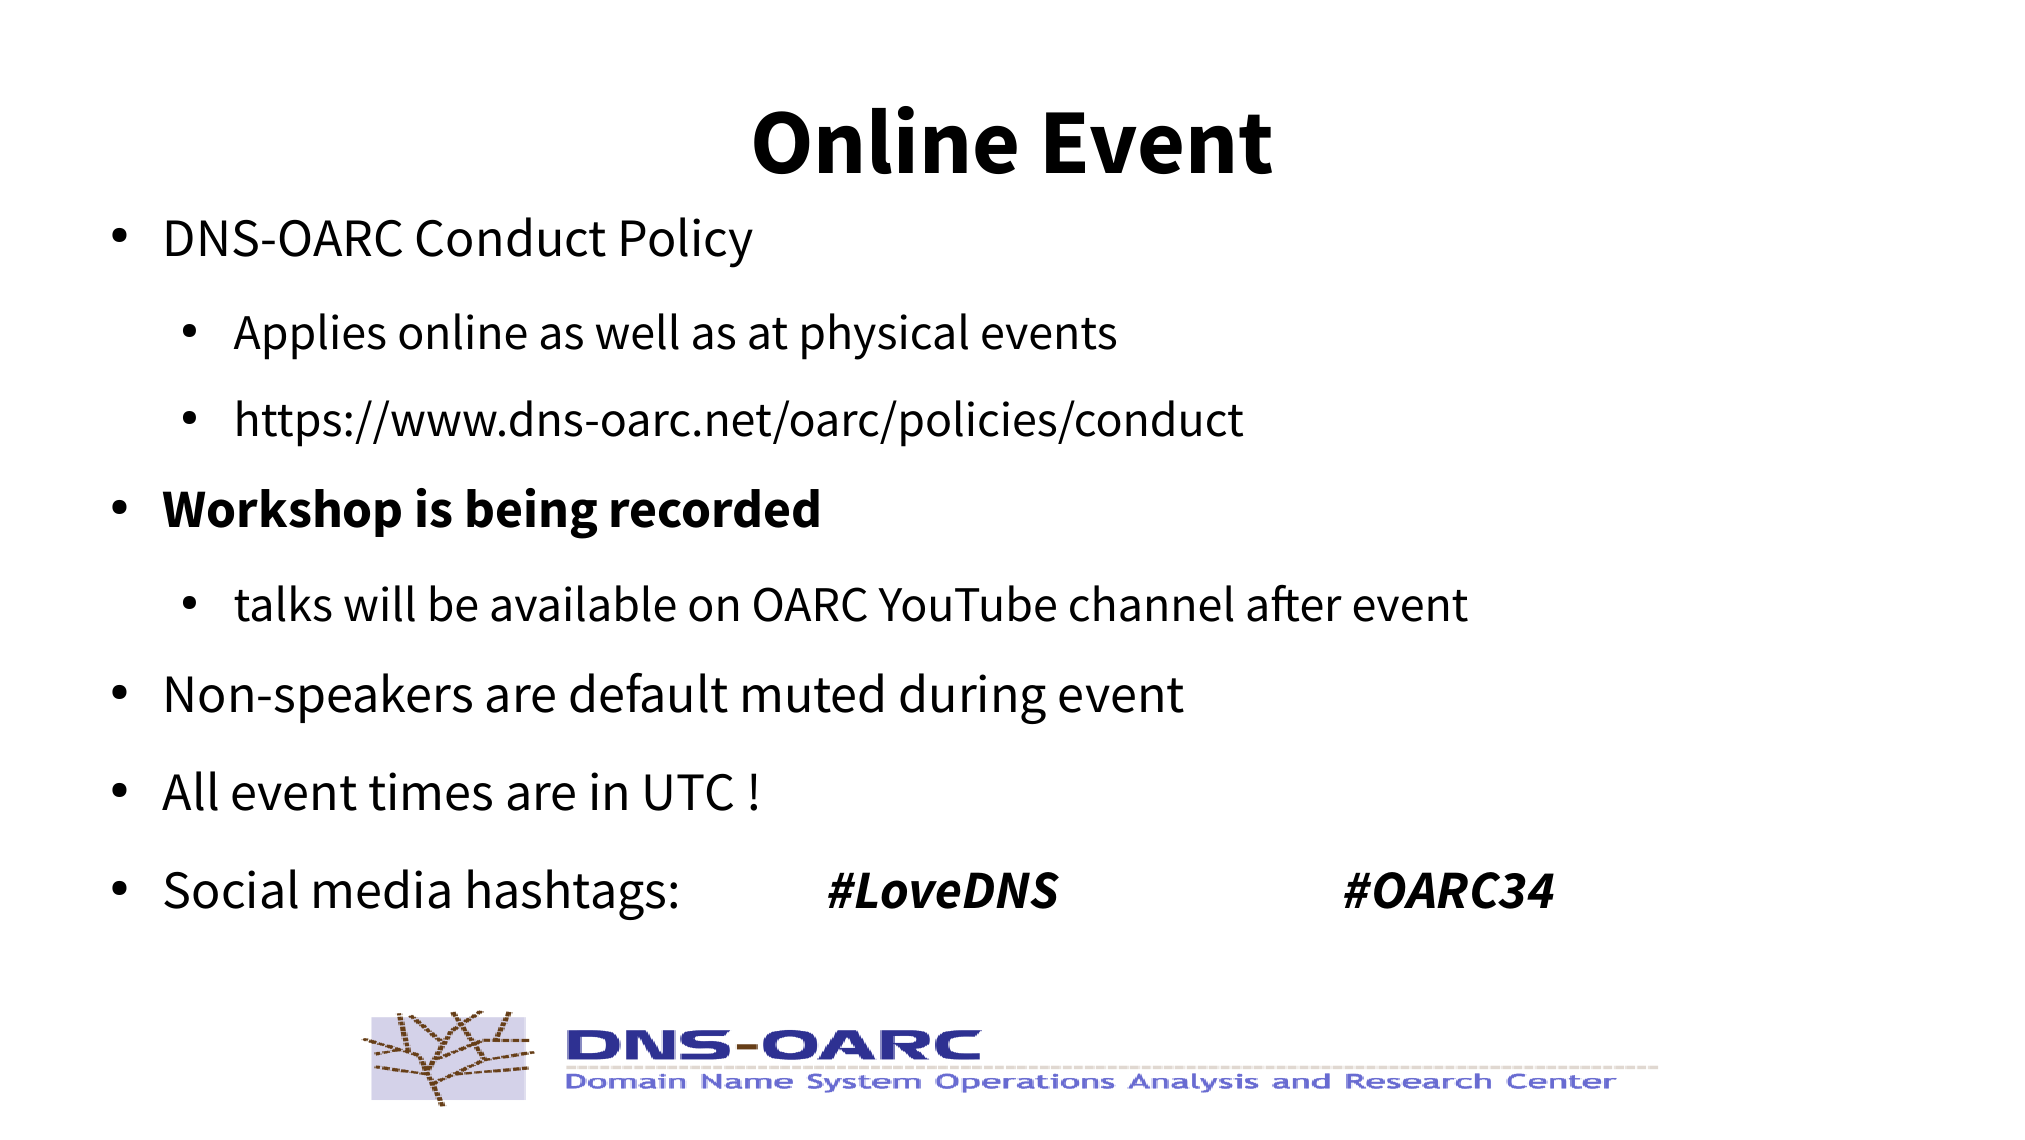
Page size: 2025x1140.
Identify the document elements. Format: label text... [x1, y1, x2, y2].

title Online Event [101, 45, 1924, 202]
picture [289, 1004, 1700, 1113]
list DNS-OARC Conduct Policy Applies online as well as at physical events https://www.dns-oarc.net/oarc/policies/conduct Workshop is being recorded talks will be available on OARC YouTube channel after event Non-speakers are default muted during event All event times are in UTC ! Social media hashtags: #LoveDNS #OARC34 [92, 202, 1933, 976]
